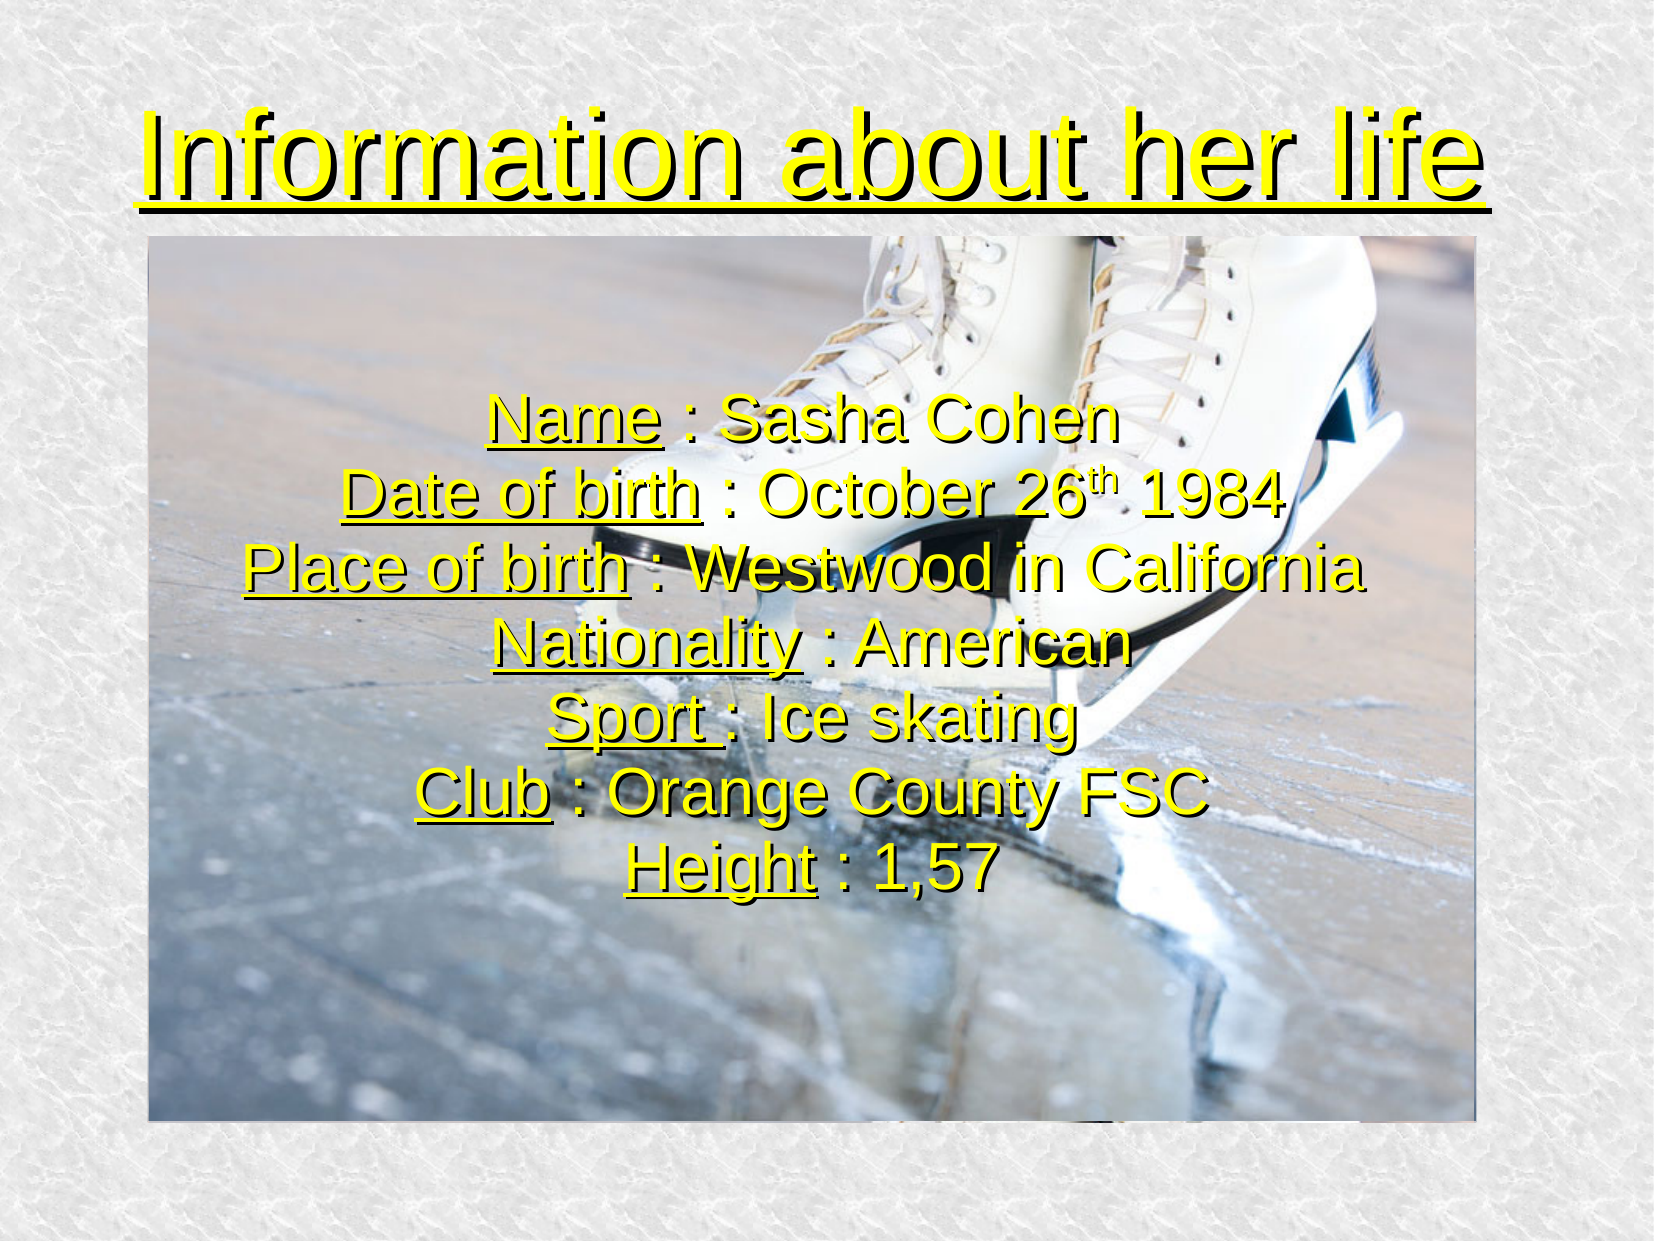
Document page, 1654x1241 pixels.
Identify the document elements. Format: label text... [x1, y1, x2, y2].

title Information about her life [82, 49, 1571, 257]
picture [0, 0, 1654, 1241]
subtitle Name : Sasha Cohen Date of birth : October 26th 1984 Place of birth : Westwood in California Nationality : American Sport : Ice skating Club : Orange County FSC Height : 1,57 [147, 236, 1477, 1123]
